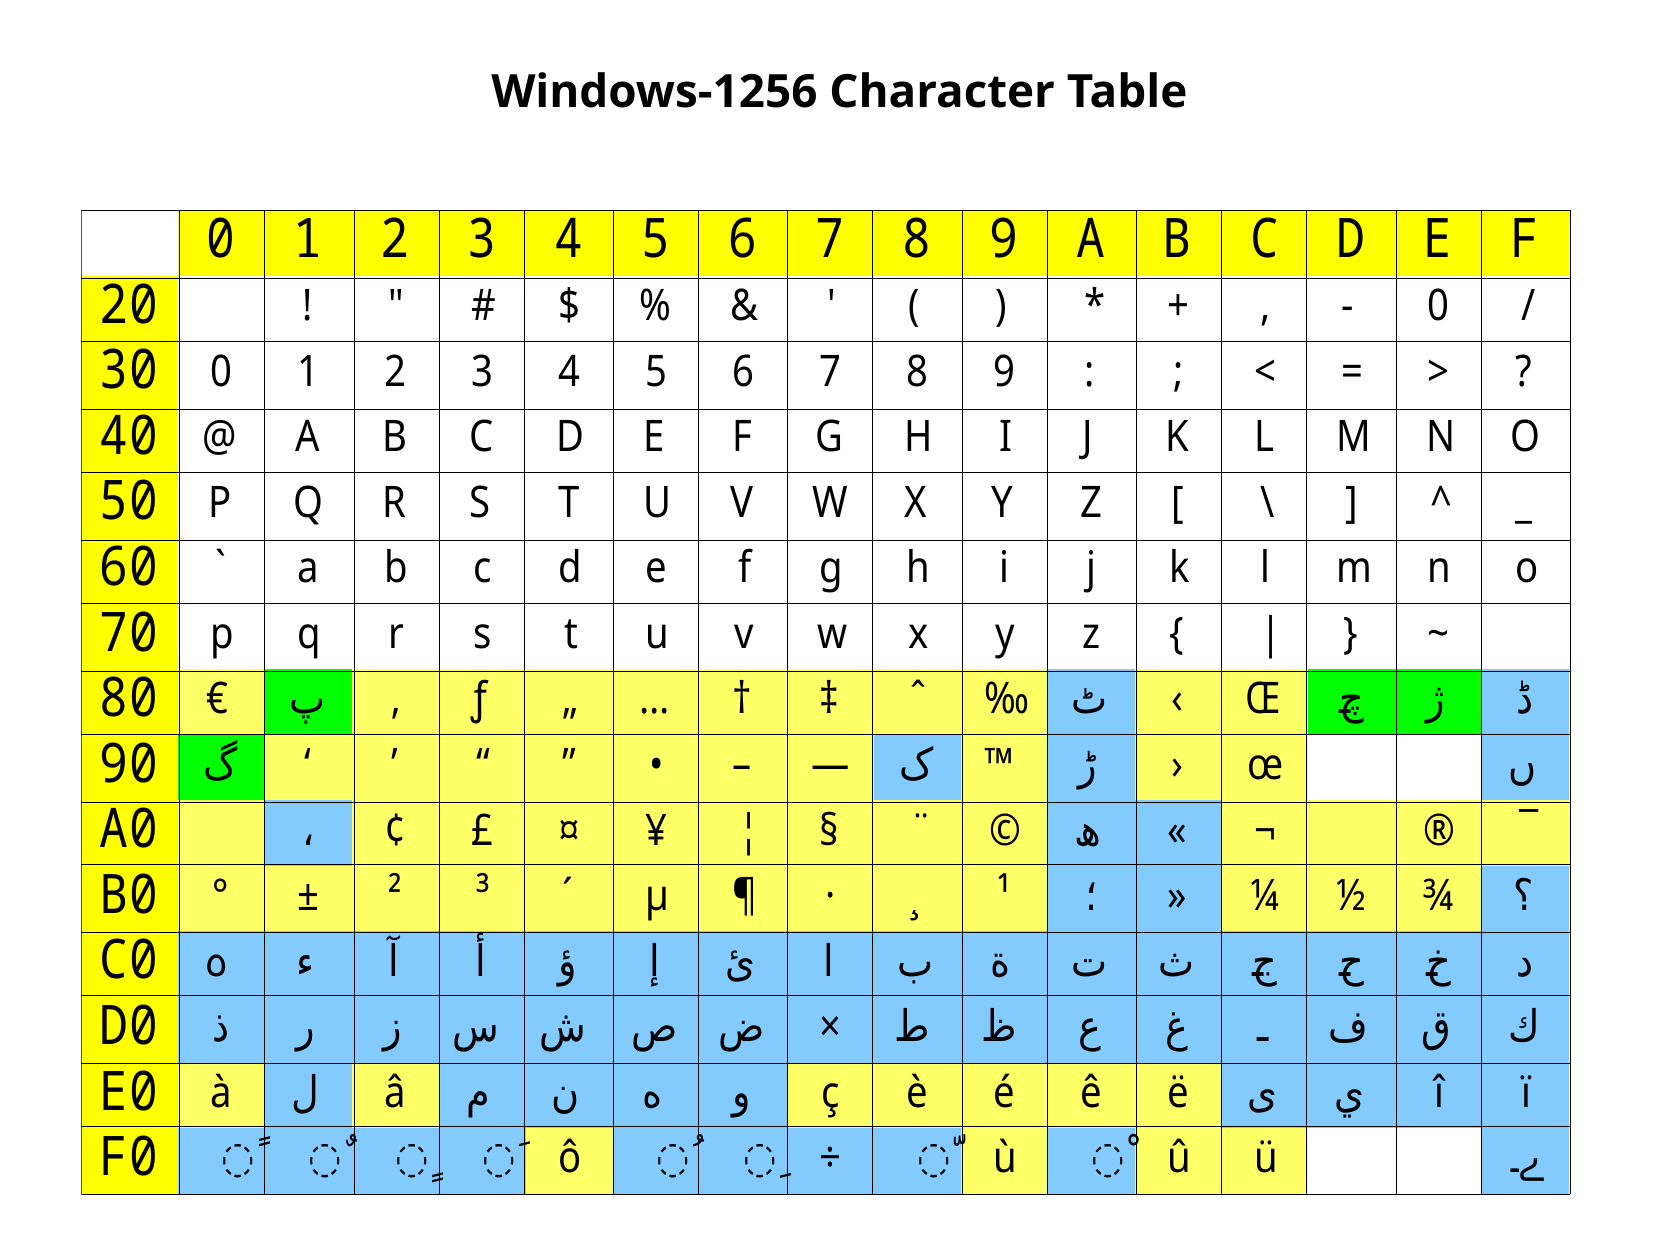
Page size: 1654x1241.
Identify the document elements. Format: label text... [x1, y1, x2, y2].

text_box Windows-1256 Character Table [476, 51, 1173, 149]
chart [81, 210, 1576, 1201]
